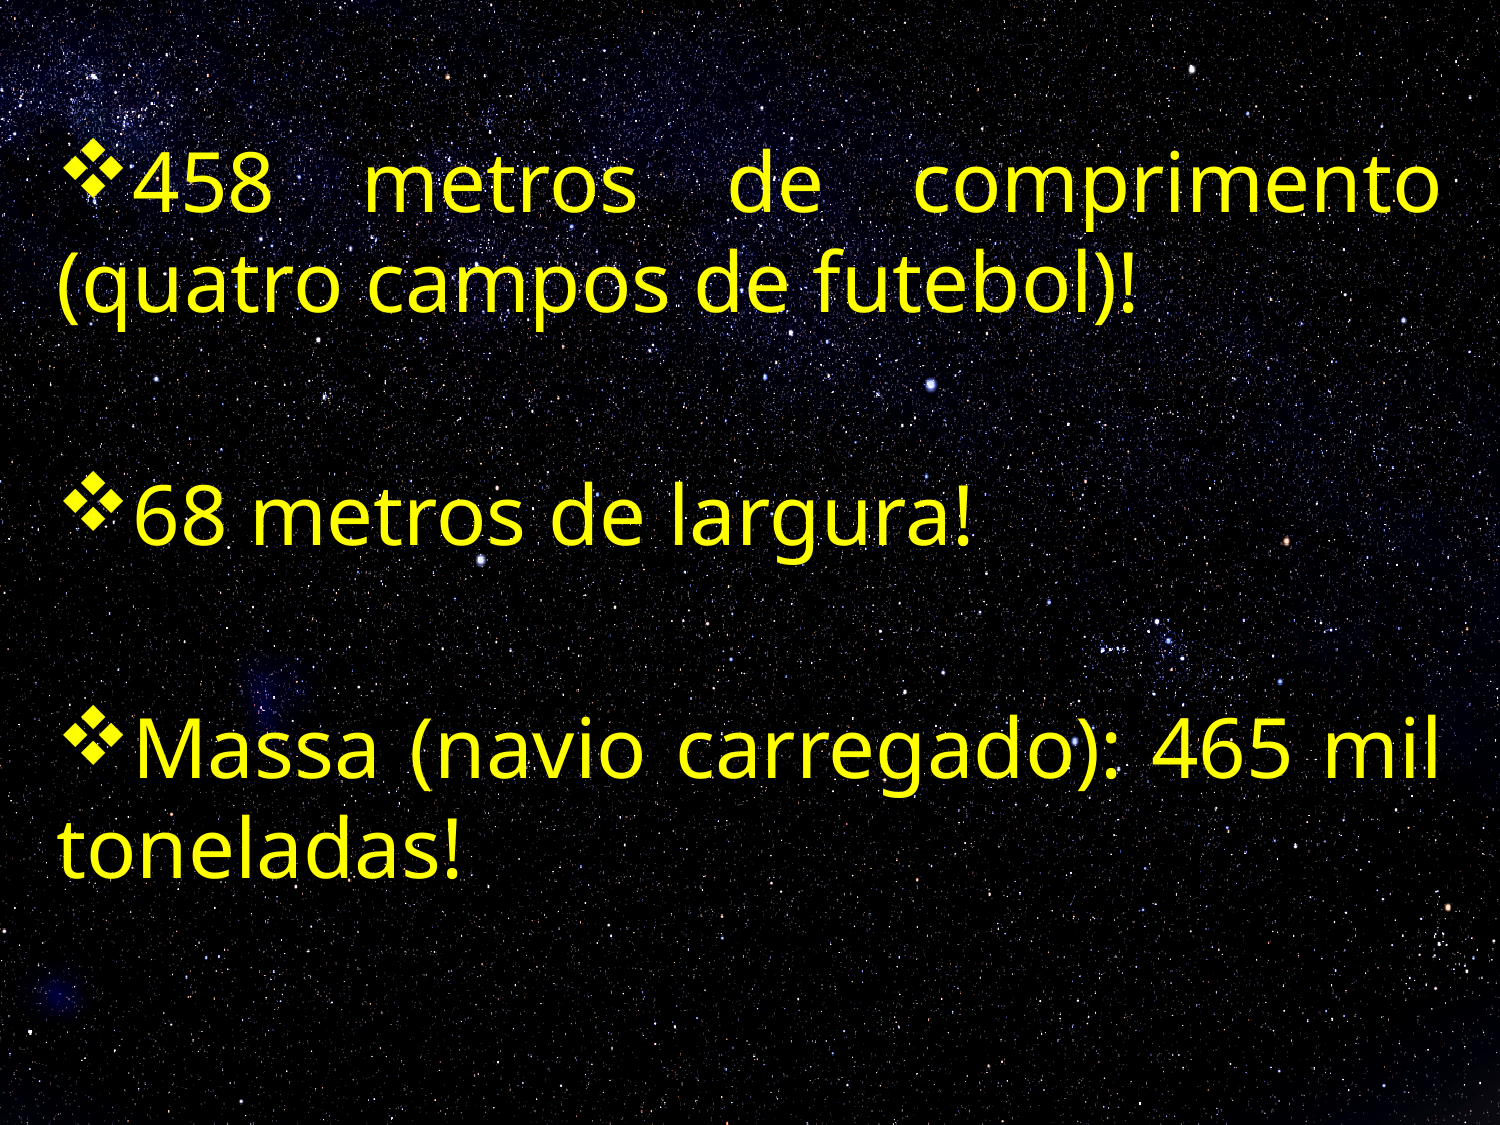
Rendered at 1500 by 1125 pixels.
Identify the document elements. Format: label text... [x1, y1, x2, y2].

subtitle 458 metros de comprimento (quatro campos de futebol)! 68 metros de largura! Massa (navio carregado): 465 mil toneladas! [41, 121, 1459, 1083]
picture [0, 0, 1500, 1125]
